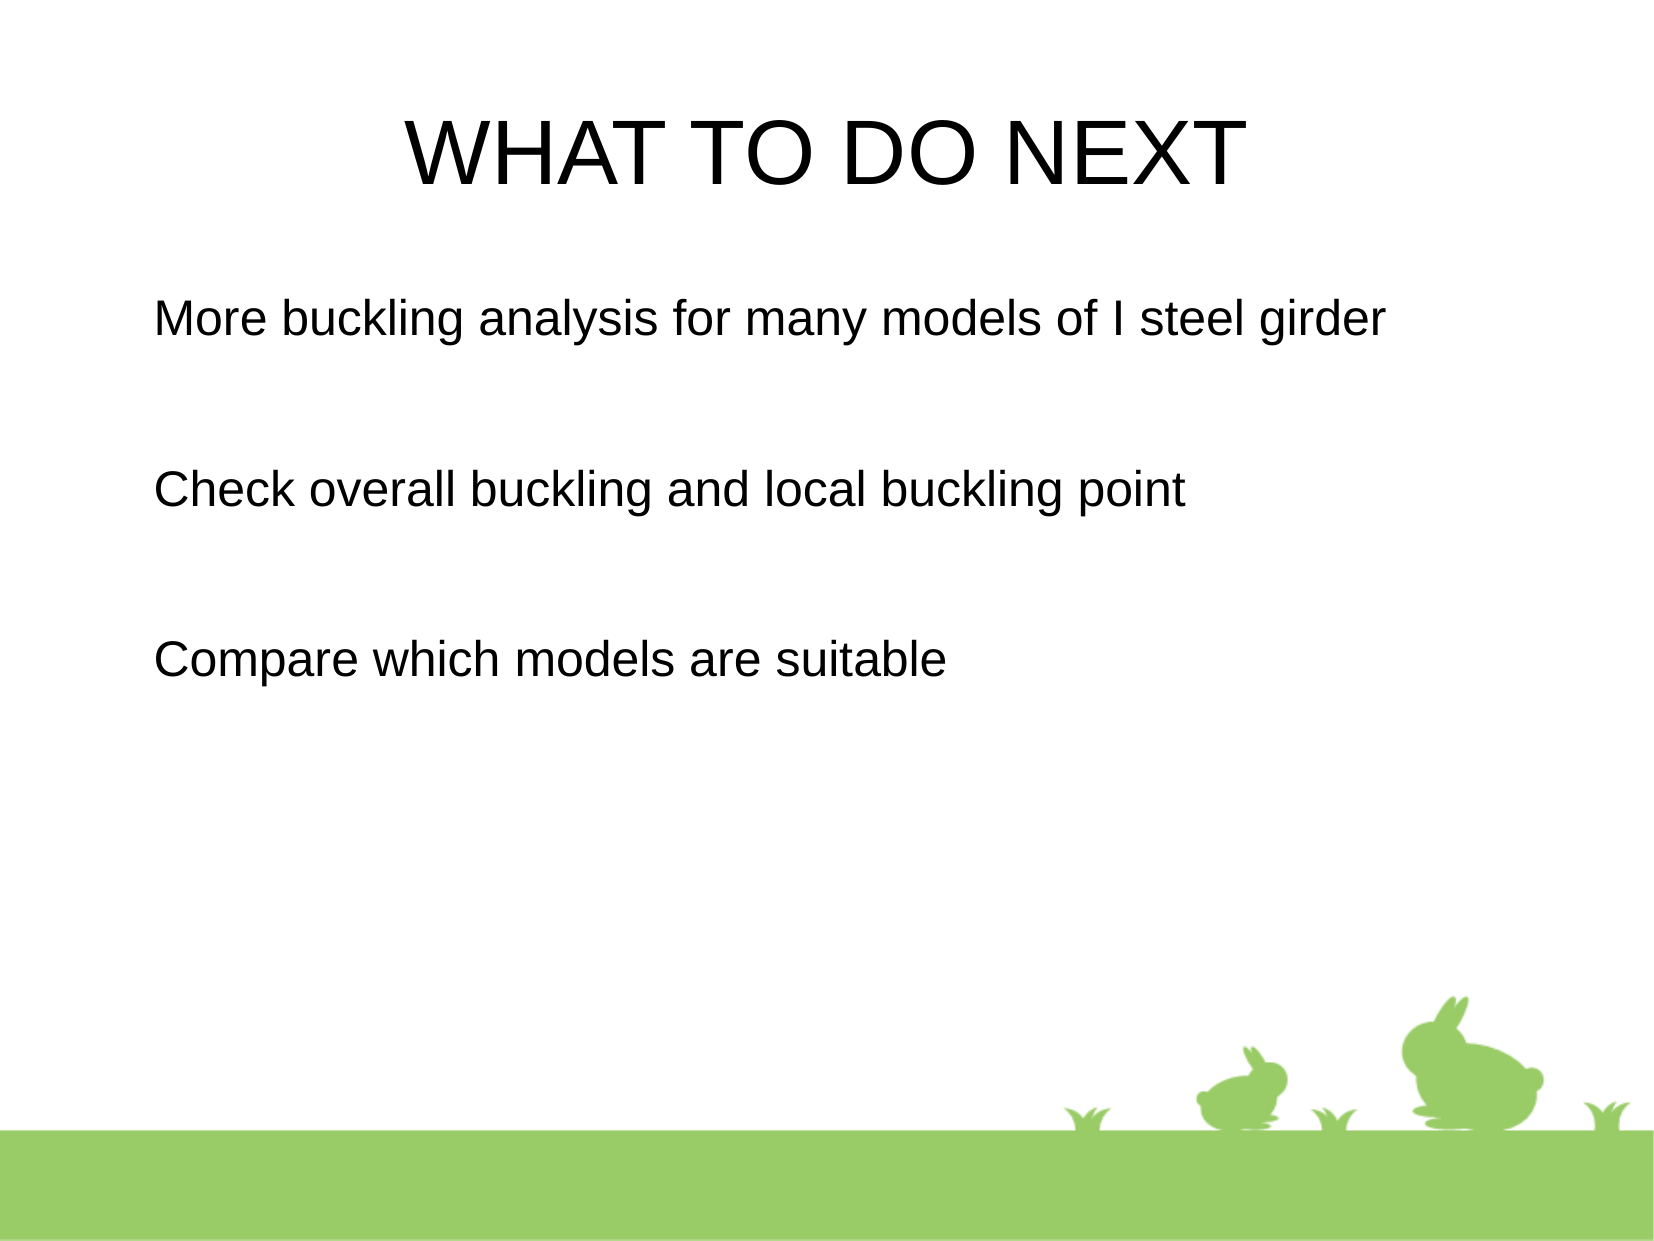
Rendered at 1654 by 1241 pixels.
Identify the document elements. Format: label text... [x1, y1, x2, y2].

list More buckling analysis for many models of I steel girder Check overall buckling and local buckling point Compare which models are suitable [82, 290, 1571, 1010]
title WHAT TO DO NEXT [82, 49, 1571, 257]
picture [0, 0, 1654, 1241]
